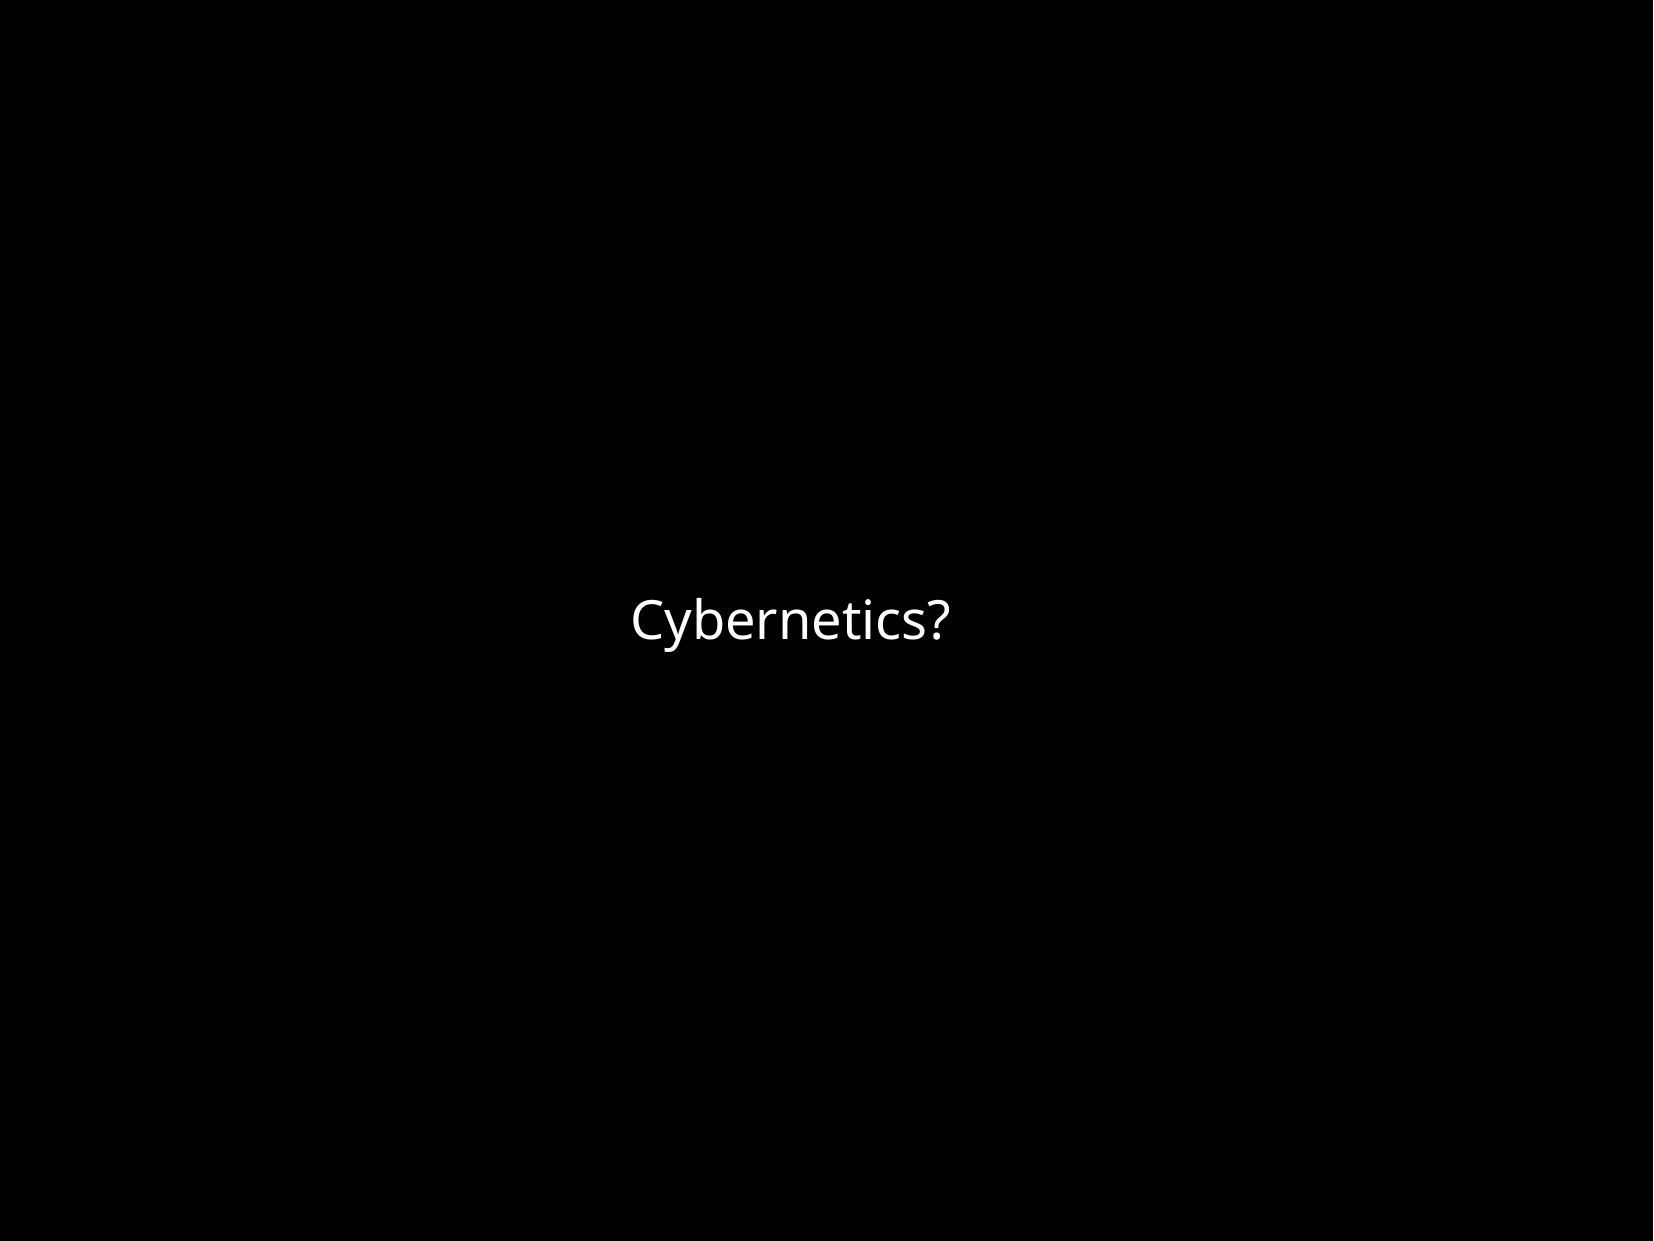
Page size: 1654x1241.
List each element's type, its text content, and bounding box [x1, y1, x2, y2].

text_box Cybernetics? [615, 574, 1038, 666]
